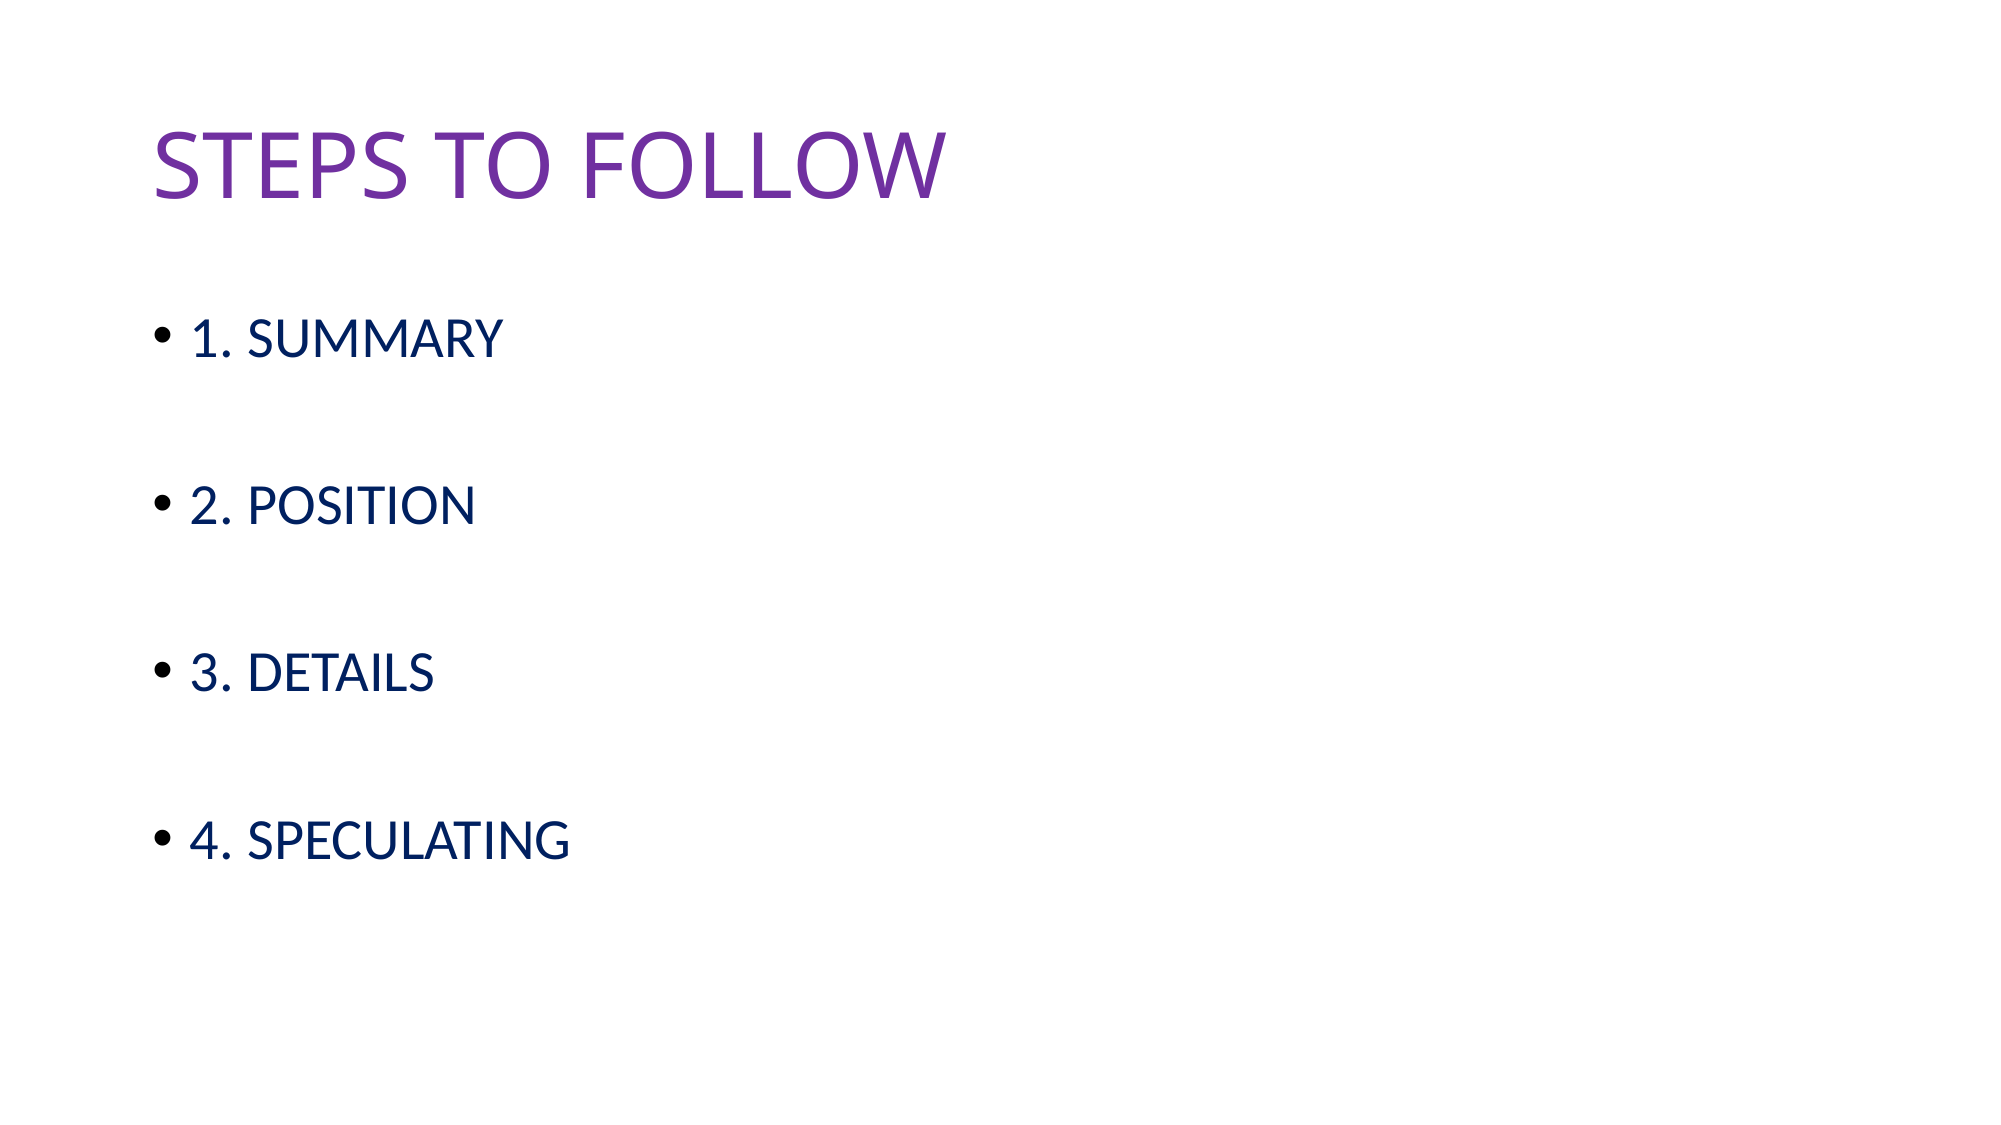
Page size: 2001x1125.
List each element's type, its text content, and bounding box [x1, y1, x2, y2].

title STEPS TO FOLLOW [137, 59, 1863, 278]
list 1. SUMMARY 2. POSITION 3. DETAILS 4. SPECULATING [137, 299, 1863, 1014]
